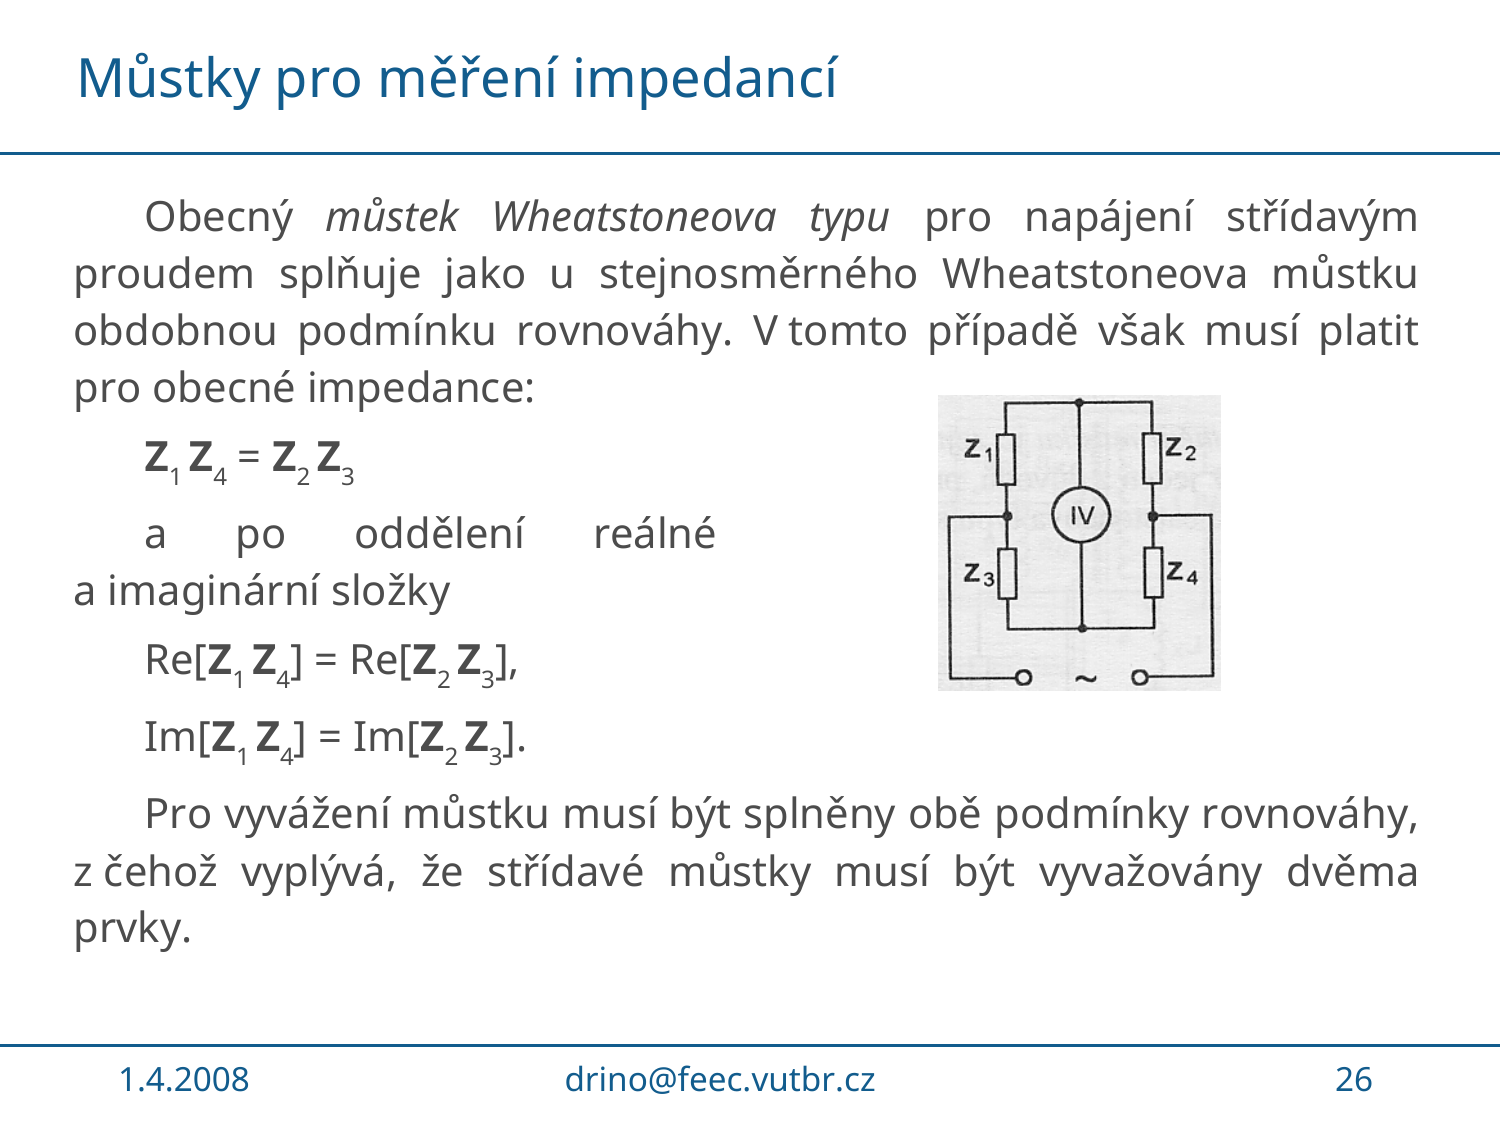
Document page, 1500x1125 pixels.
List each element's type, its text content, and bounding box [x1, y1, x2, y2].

text_box Obecný můstek Wheatstoneova typu pro napájení střídavým proudem splňuje jako u stejnosměrného Wheatstoneova můstku obdobnou podmínku rovnováhy. V tomto případě však musí platit pro obecné impedance: Z1 Z4 = Z2 Z3 a po oddělení reálné a imaginární složky Re[Z1 Z4] = Re[Z2 Z3], Im[Z1 Z4] = Im[Z2 Z3]. Pro vyvážení můstku musí být splněny obě podmínky rovnováhy, z čehož vyplývá, že střídavé můstky musí být vyvažovány dvěma prvky. [59, 178, 1442, 964]
title Můstky pro měření impedancí [0, 0, 1500, 152]
picture [938, 395, 1221, 691]
text_box drino@feec.vutbr.cz [454, 1049, 987, 1125]
text_box 1.4.2008 [103, 1049, 432, 1125]
text_box <číslo> [1075, 1049, 1388, 1125]
